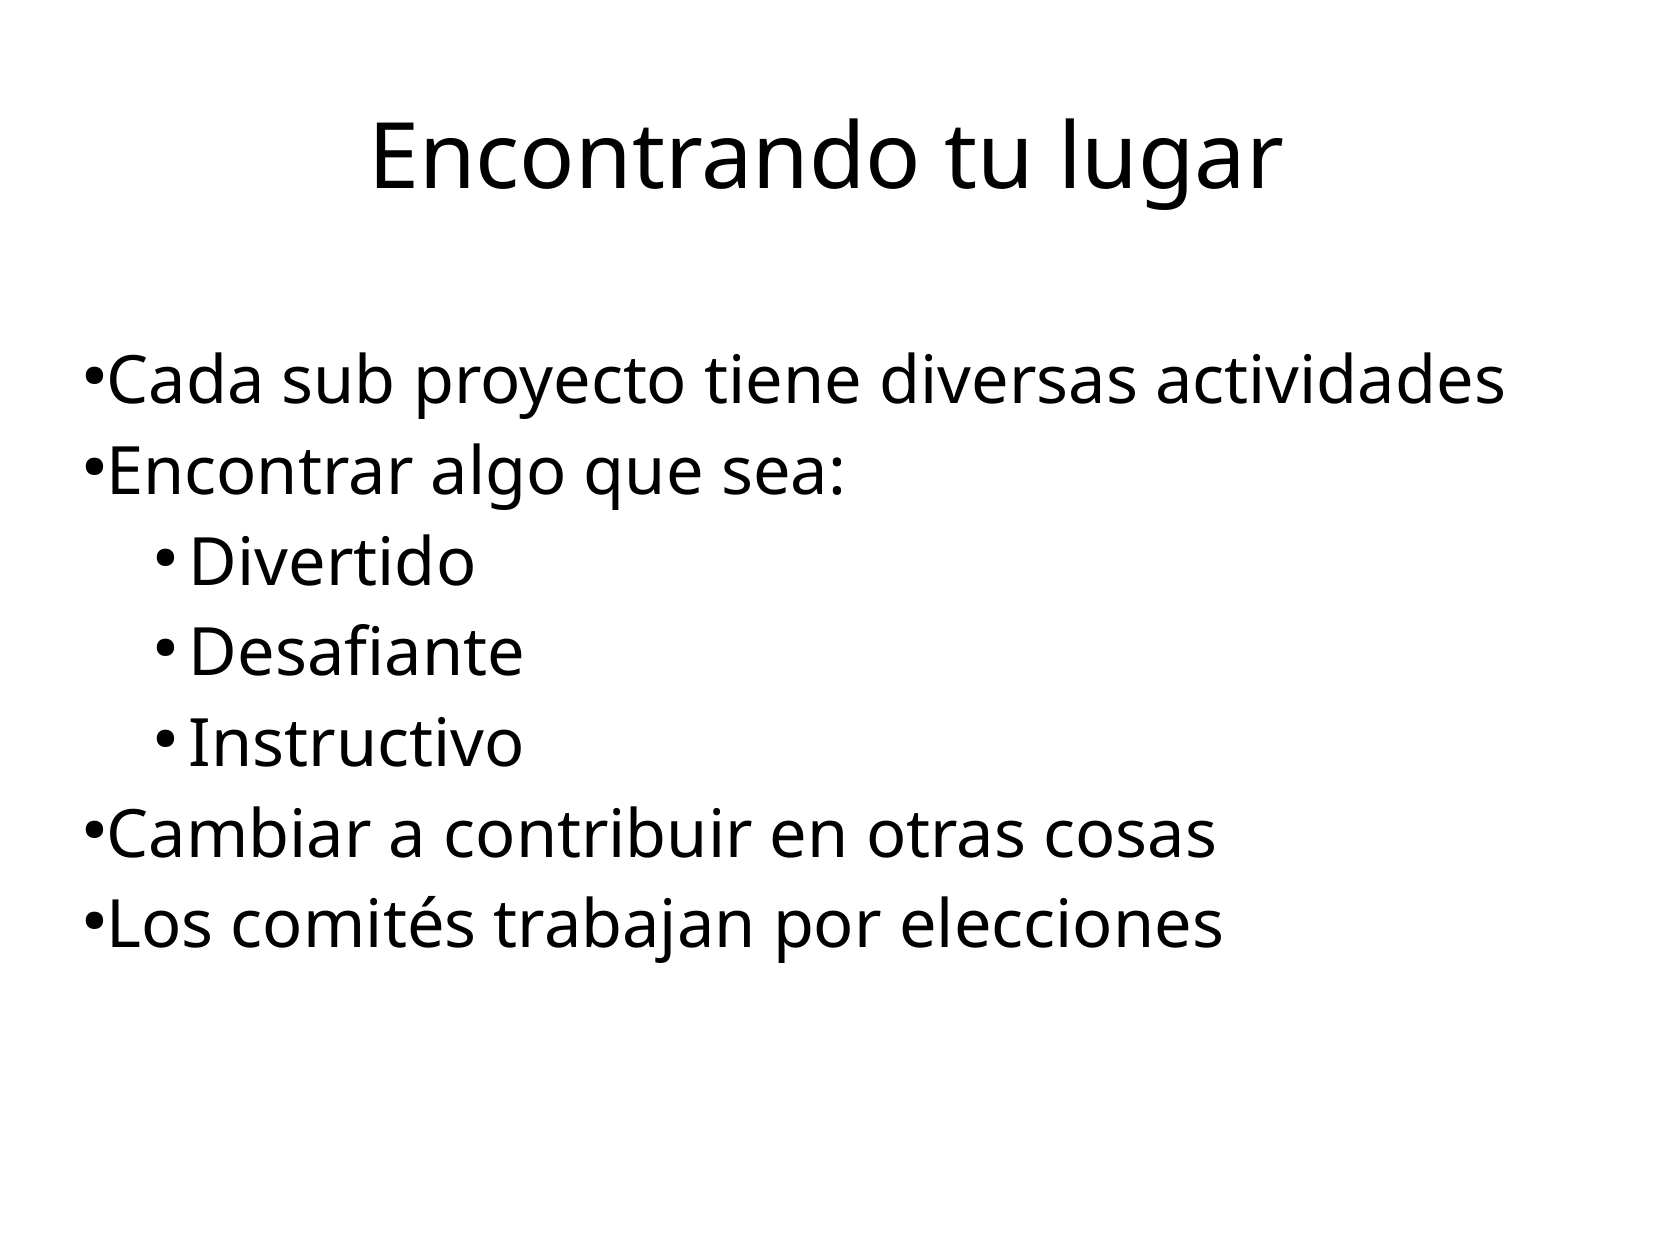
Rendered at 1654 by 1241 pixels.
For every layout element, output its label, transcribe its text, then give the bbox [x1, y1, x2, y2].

subtitle Cada sub proyecto tiene diversas actividades Encontrar algo que sea: Divertido Desafiante Instructivo Cambiar a contribuir en otras cosas Los comités trabajan por elecciones [82, 290, 1538, 1010]
title Encontrando tu lugar [82, 49, 1571, 257]
